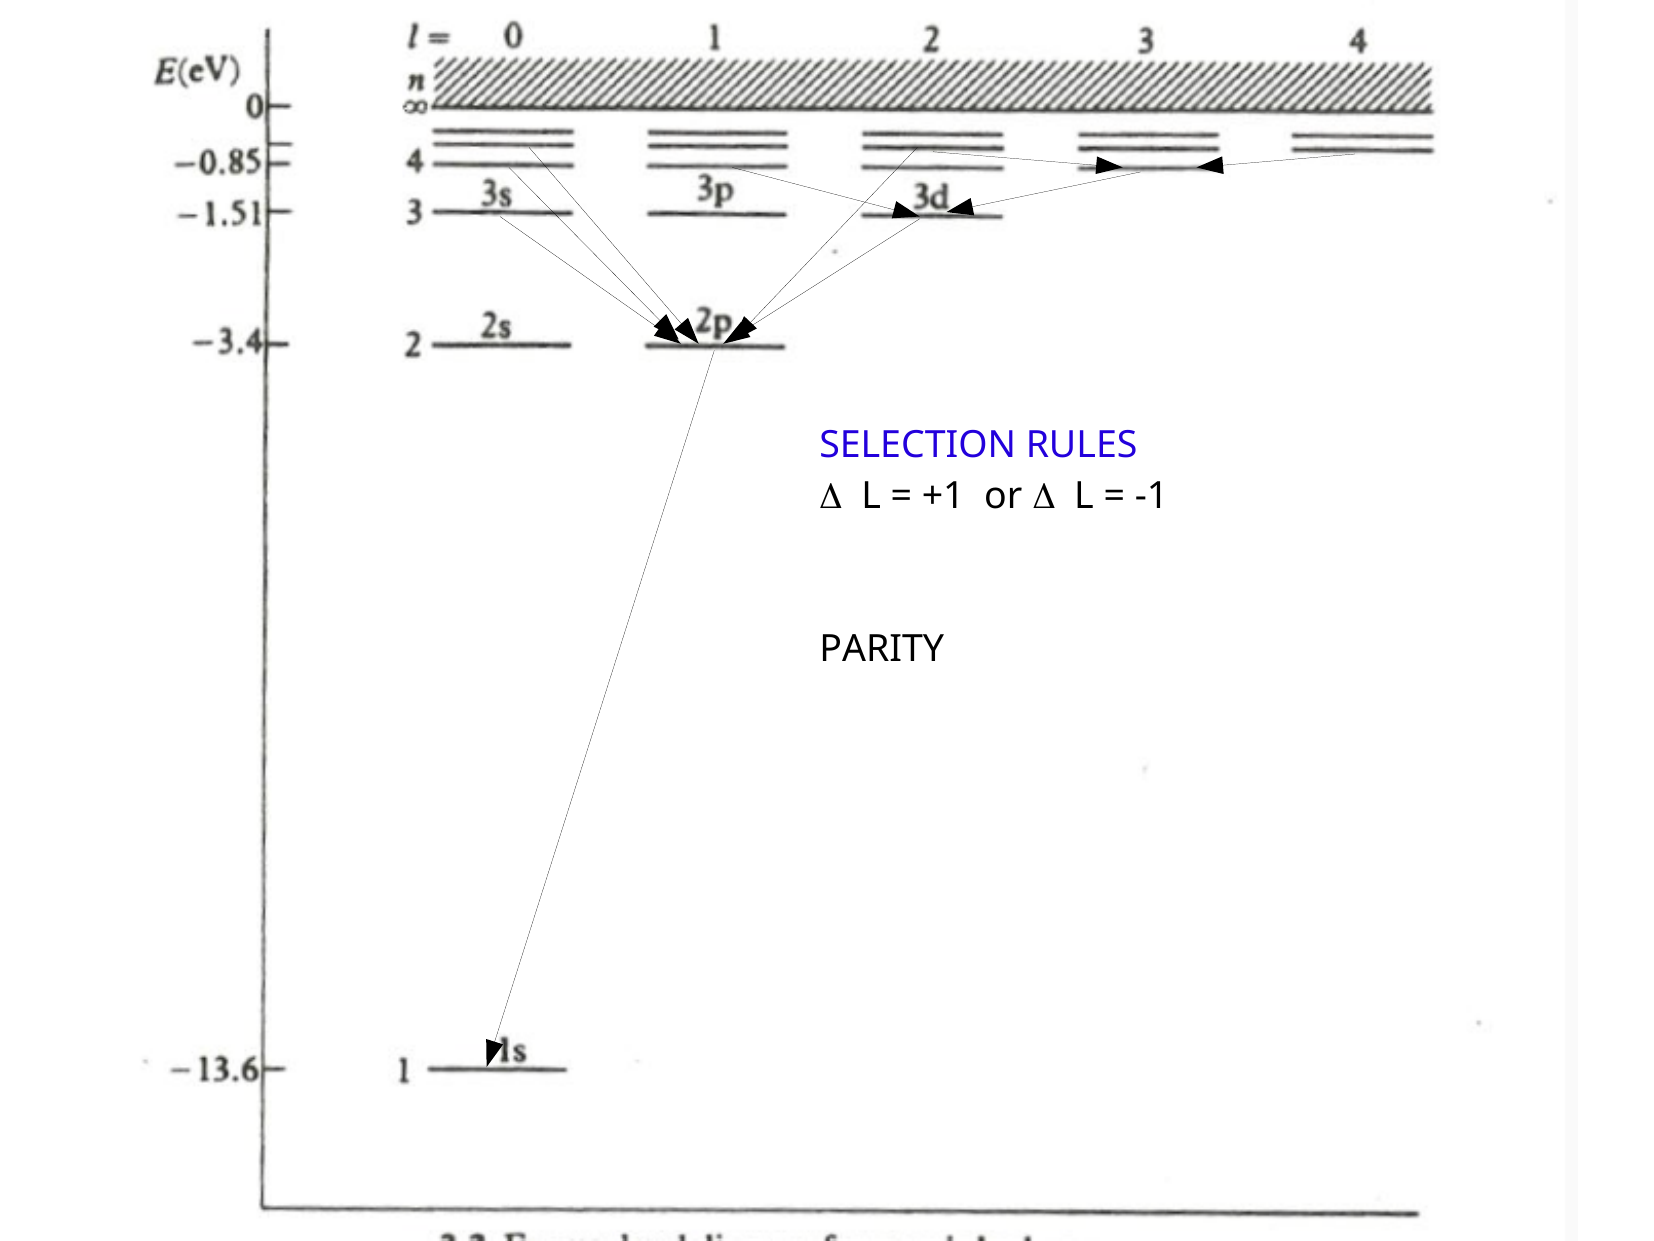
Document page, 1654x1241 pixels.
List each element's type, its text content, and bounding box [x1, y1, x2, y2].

text_box SELECTION RULES D L = +1 or D L = -1 PARITY [804, 410, 1538, 797]
picture [87, 0, 1578, 1241]
